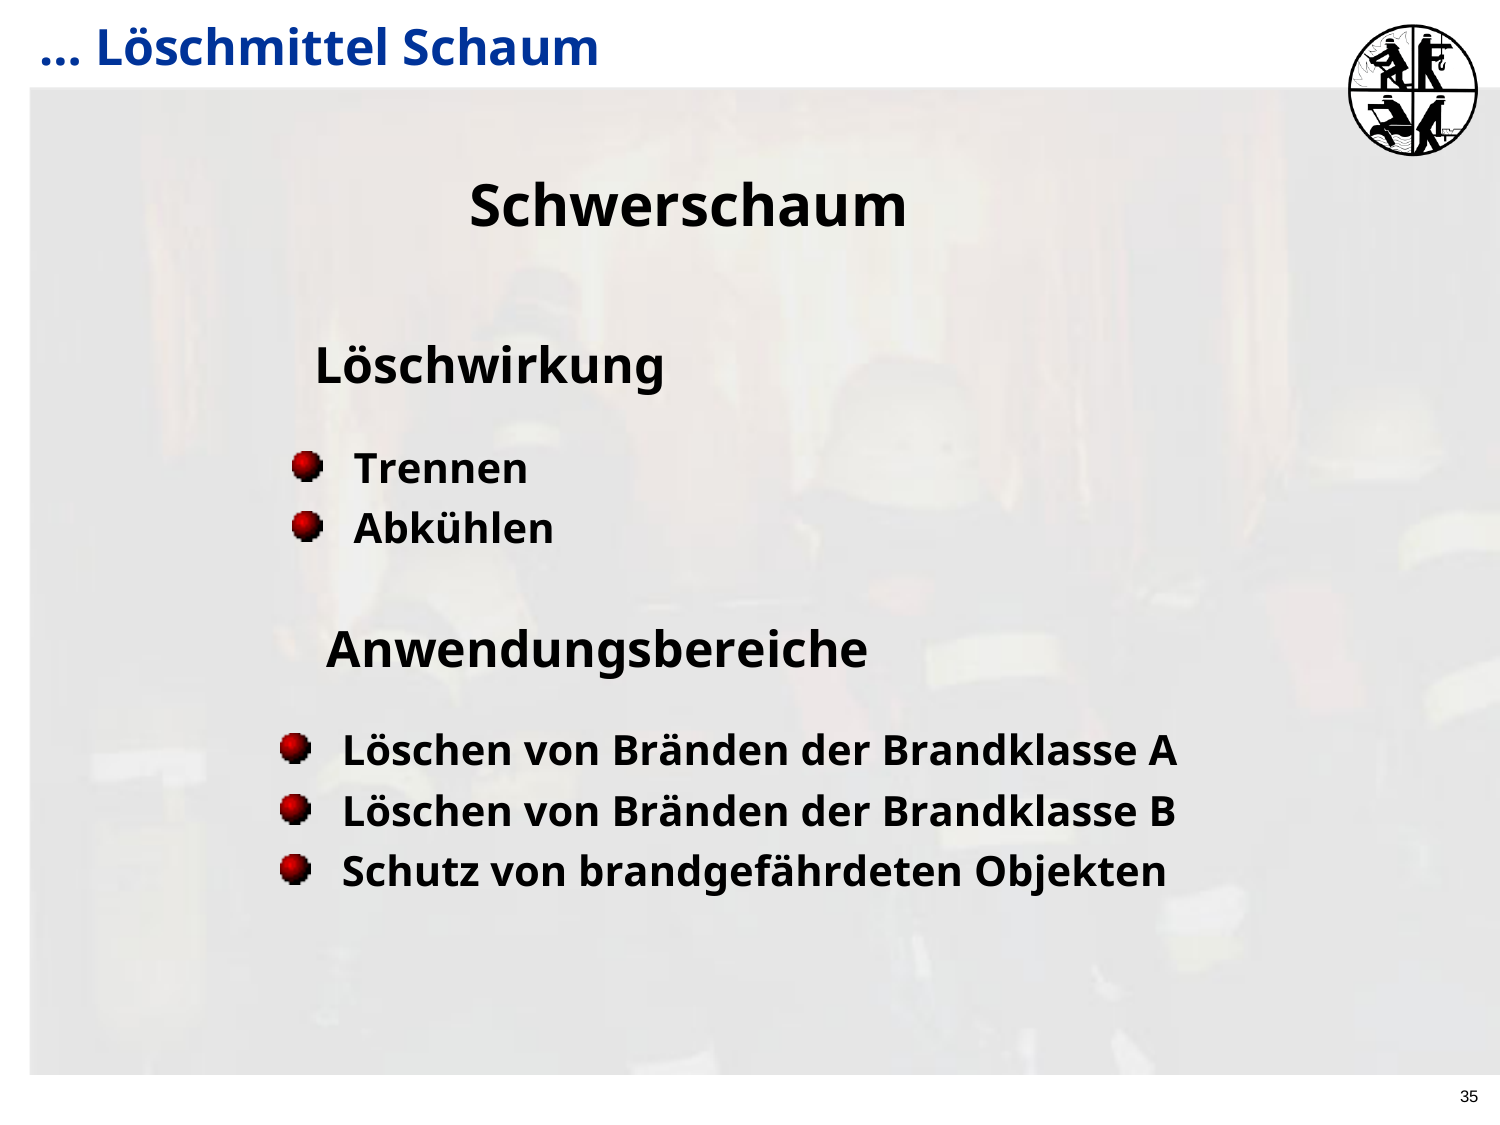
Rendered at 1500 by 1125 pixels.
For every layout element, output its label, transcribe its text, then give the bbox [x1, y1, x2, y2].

text_box Schwerschaum [454, 160, 924, 247]
text_box Löschen von Bränden der Brandklasse A Löschen von Bränden der Brandklasse B Schutz von brandgefährdeten Objekten [265, 716, 1193, 903]
picture [31, 20, 1500, 1075]
text_box Trennen Abkühlen [277, 373, 593, 560]
title … Löschmittel Schaum [39, 15, 1222, 78]
text_box <Foliennummer> [1180, 1078, 1494, 1118]
text_box Anwendungsbereiche [311, 609, 885, 685]
text_box Löschwirkung [299, 326, 682, 402]
